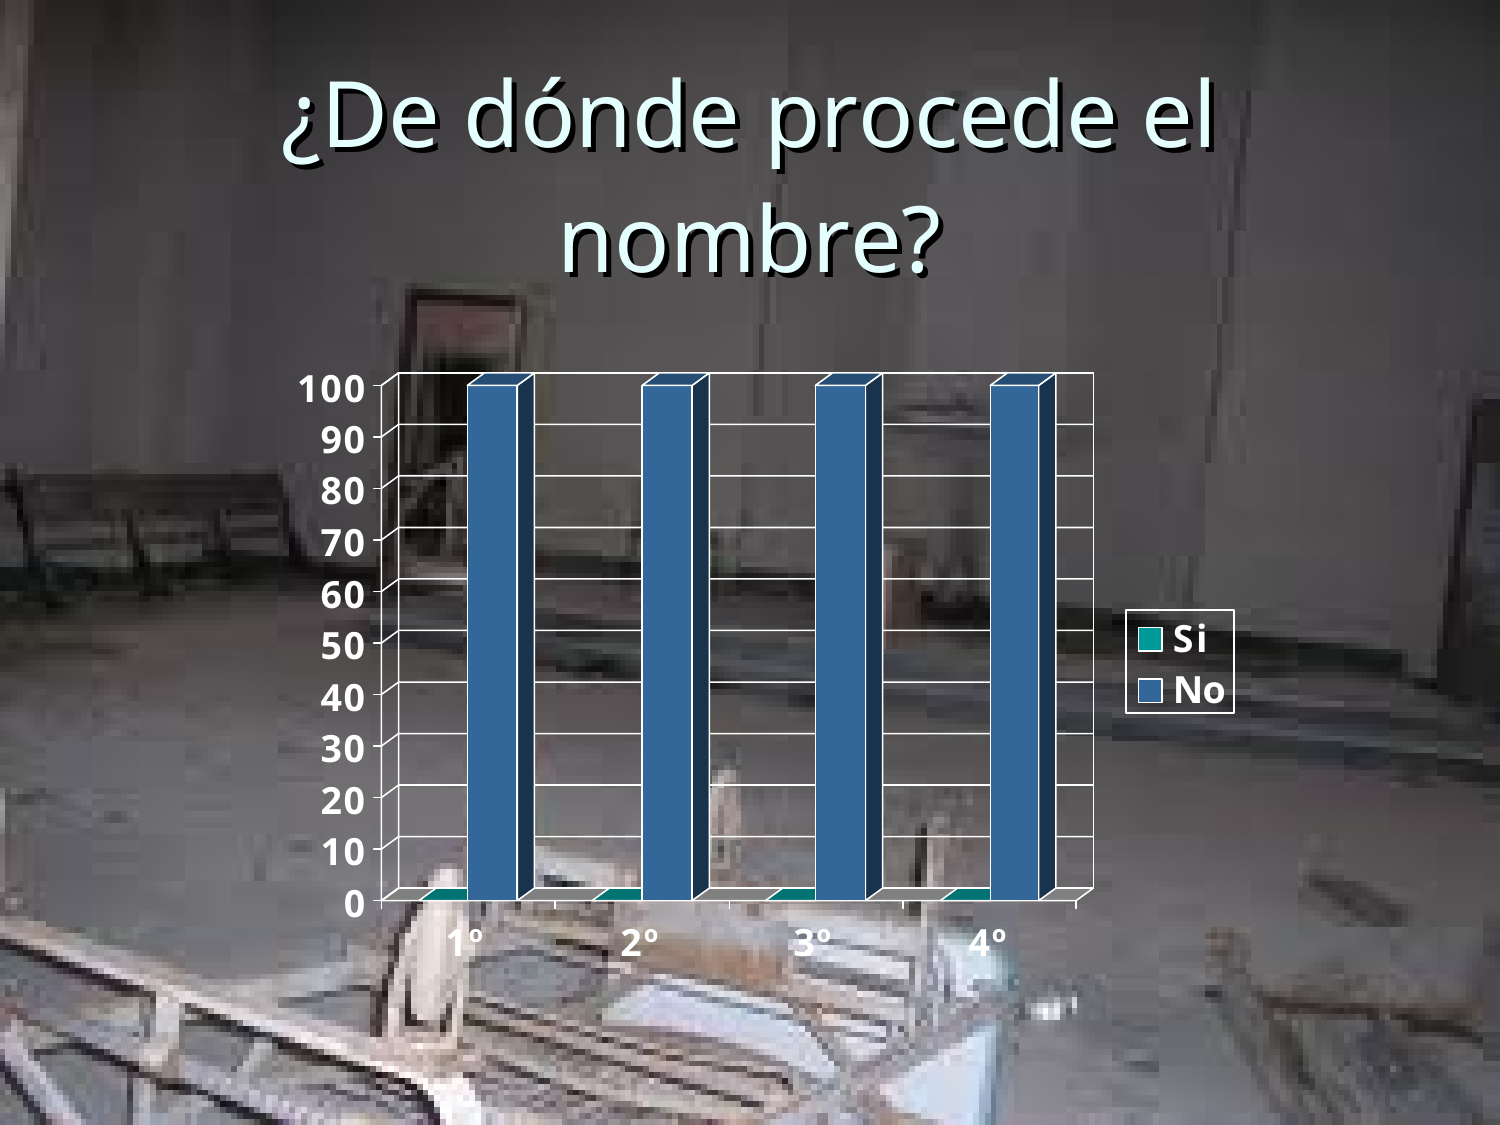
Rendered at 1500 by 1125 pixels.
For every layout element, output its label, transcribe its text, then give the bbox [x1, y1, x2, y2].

picture [0, 0, 1500, 1125]
text_box [250, 329, 1250, 996]
title ¿De dónde procede el nombre? [75, 60, 1426, 290]
